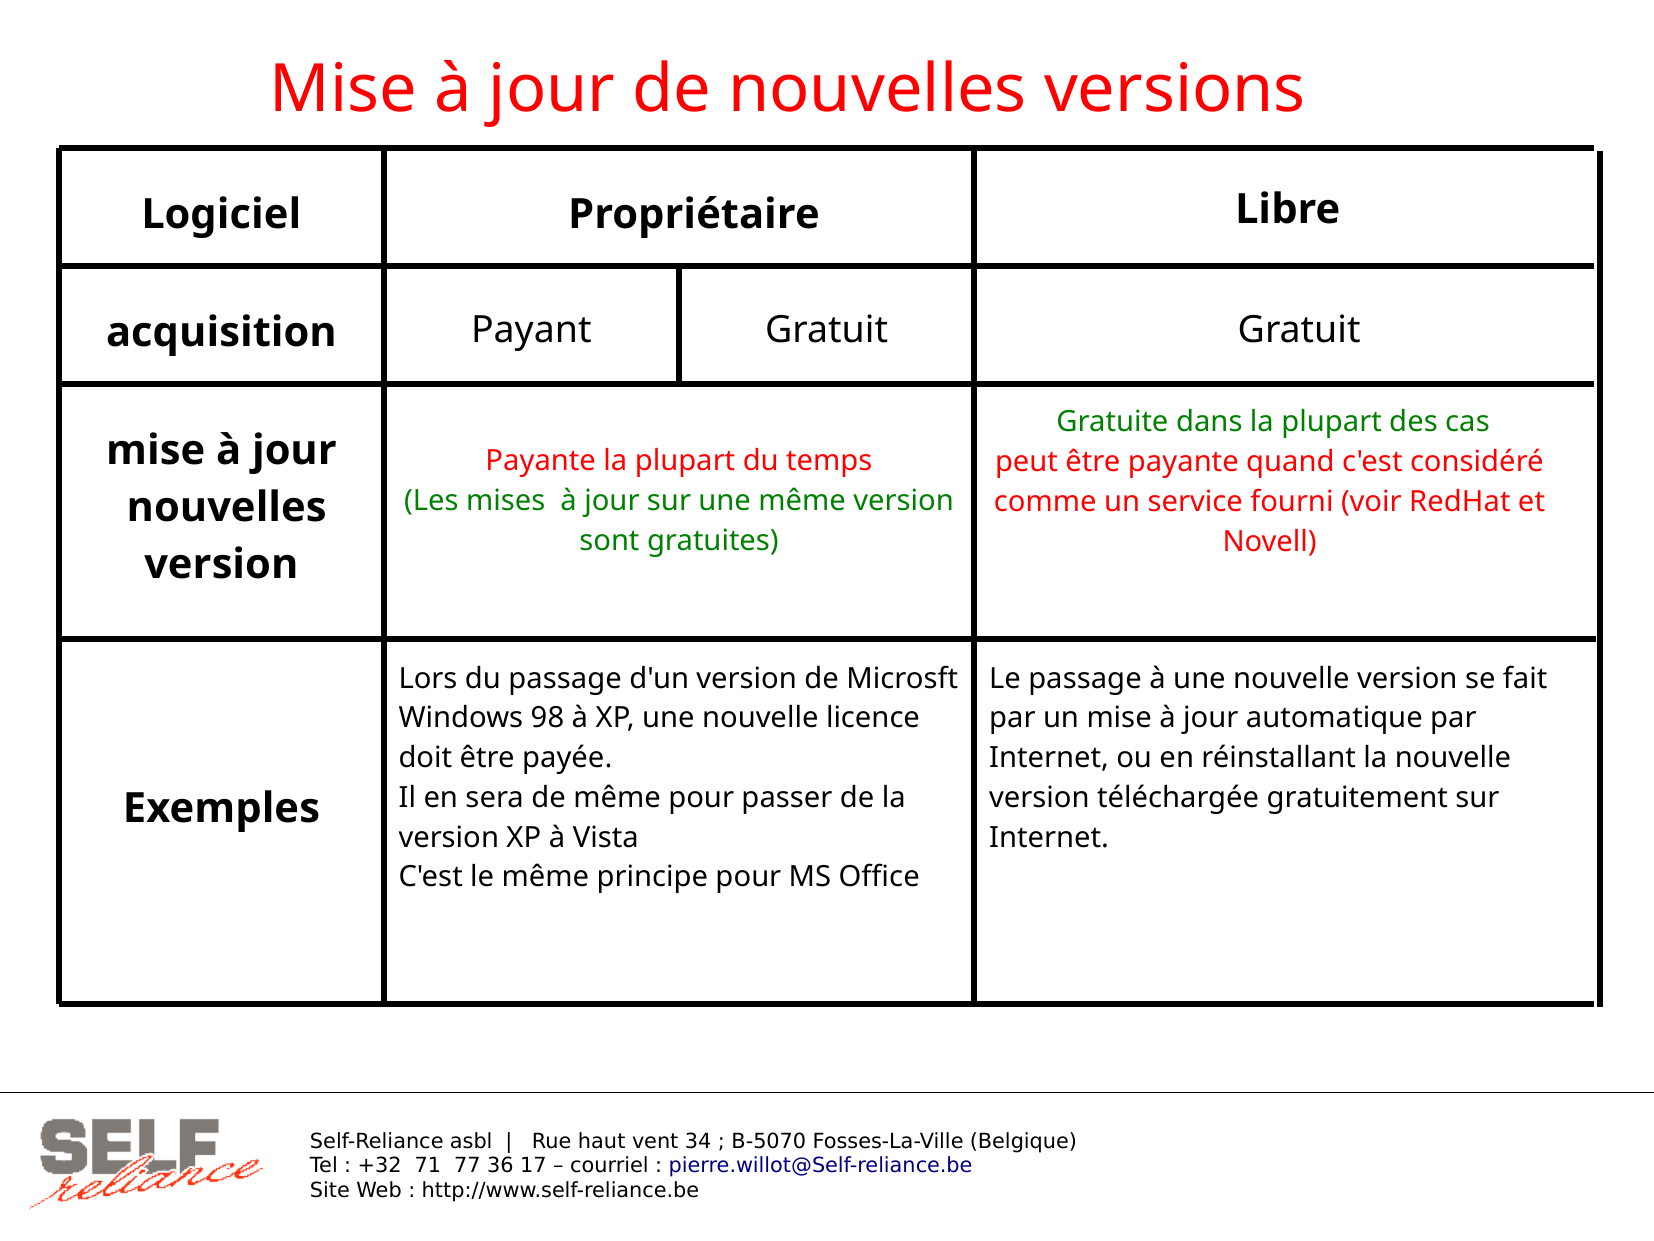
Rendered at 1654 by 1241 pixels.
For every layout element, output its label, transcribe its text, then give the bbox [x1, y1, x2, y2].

text_box acquisition [59, 291, 384, 384]
text_box Logiciel [59, 173, 384, 266]
text_box Self-Reliance asbl | Rue haut vent 34 ; B-5070 Fosses-La-Ville (Belgique) Tel : +32 71 77 36 17 – courriel : pierre.willot@Self-reliance.be Site Web : http://www.self-reliance.be [295, 1122, 1388, 1210]
text_box Gratuit [708, 295, 945, 375]
text_box mise à jour nouvelles version [59, 409, 383, 646]
text_box Payante la plupart du temps (Les mises à jour sur une même version sont gratuites) [383, 392, 975, 649]
text_box Payant [413, 295, 650, 375]
text_box Gratuite dans la plupart des cas peut être payante quand c'est considéré comme un service fourni (voir RedHat et Novell) [974, 393, 1565, 649]
text_box Exemples [59, 767, 383, 861]
text_box Propriétaire [442, 173, 945, 266]
text_box Mise à jour de nouvelles versions [236, 29, 1359, 166]
text_box Gratuit [1181, 295, 1418, 375]
text_box Lors du passage d'un version de Microsft Windows 98 à XP, une nouvelle licence doit être payée. Il en sera de même pour passer de la version XP à Vista C'est le même principe pour MS Office [383, 649, 975, 966]
text_box Le passage à une nouvelle version se fait par un mise à jour automatique par Internet, ou en réinstallant la nouvelle version téléchargée gratuitement sur Internet. [974, 649, 1565, 916]
text_box Libre [1036, 168, 1539, 261]
picture [28, 1116, 263, 1214]
